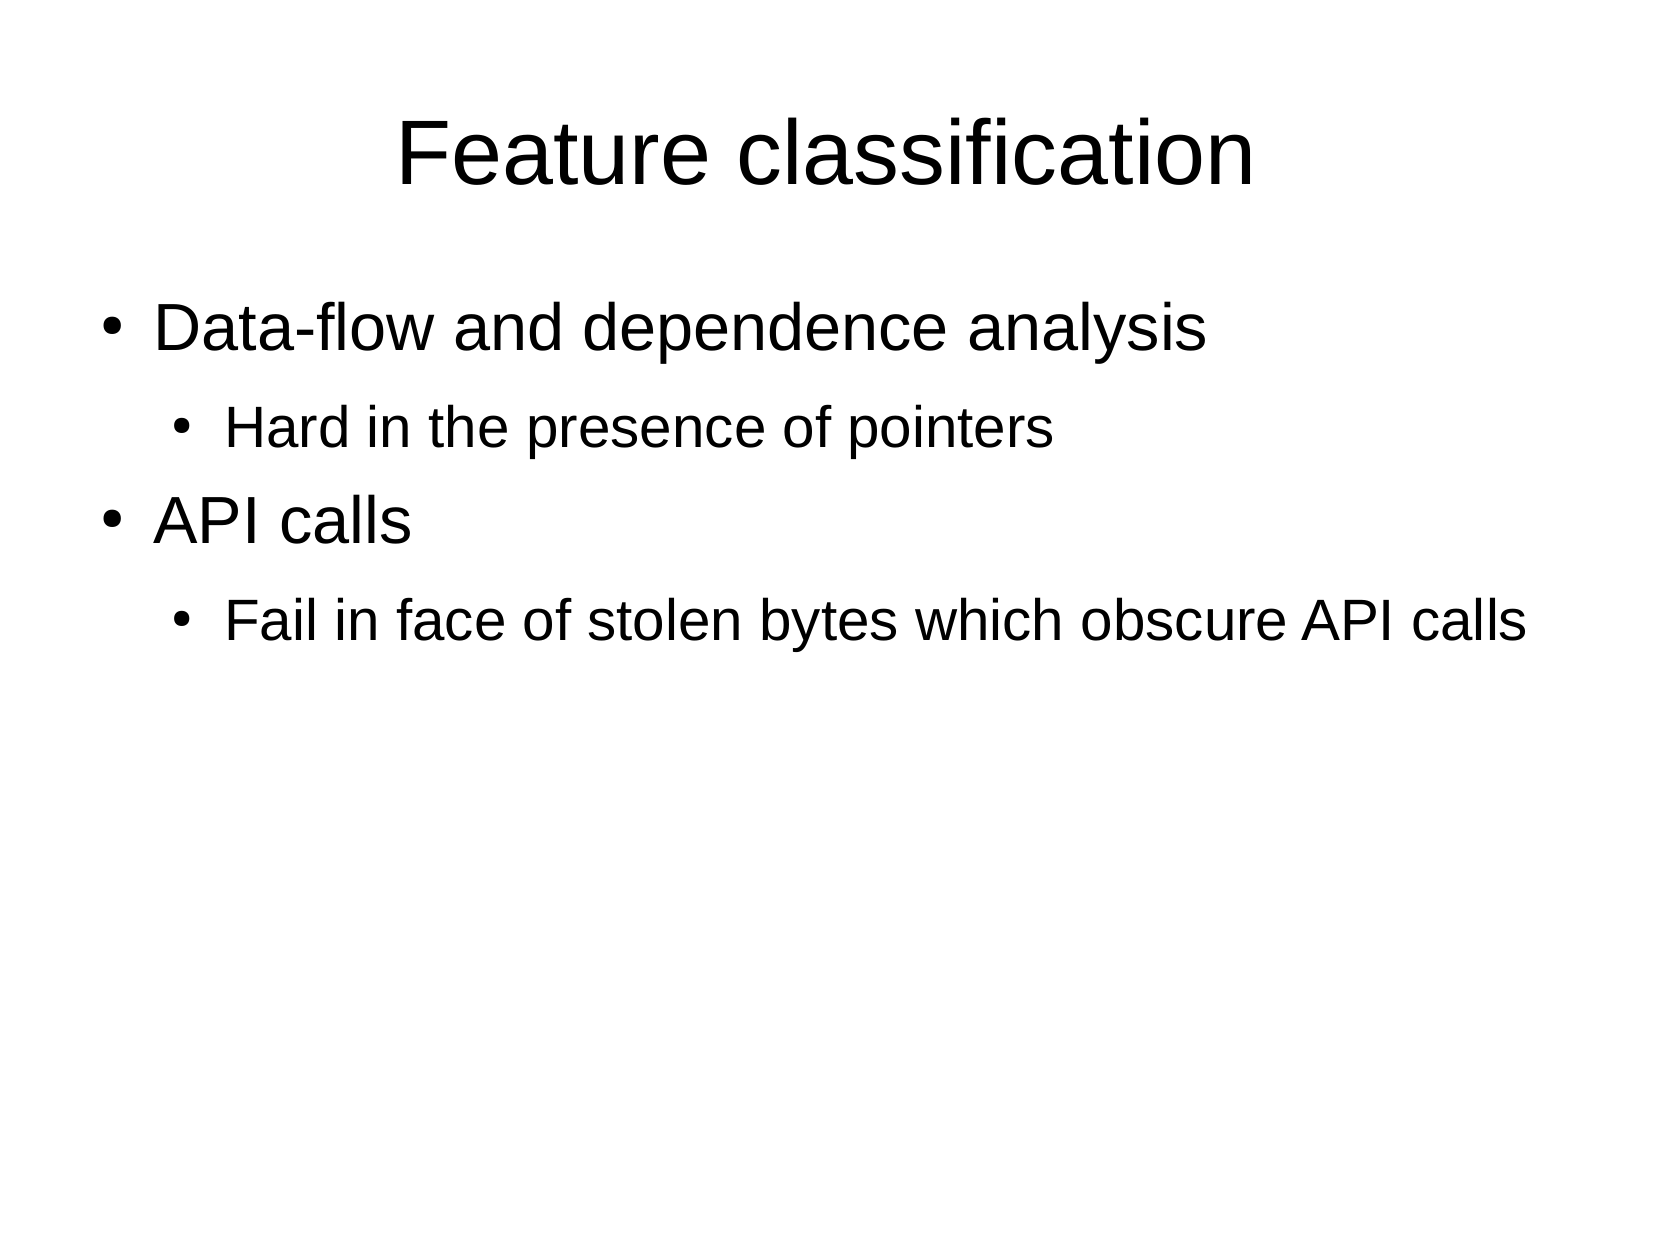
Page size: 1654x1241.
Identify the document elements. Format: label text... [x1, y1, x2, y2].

list Data-flow and dependence analysis Hard in the presence of pointers API calls Fail in face of stolen bytes which obscure API calls [82, 290, 1571, 1109]
title Feature classification [82, 49, 1571, 257]
